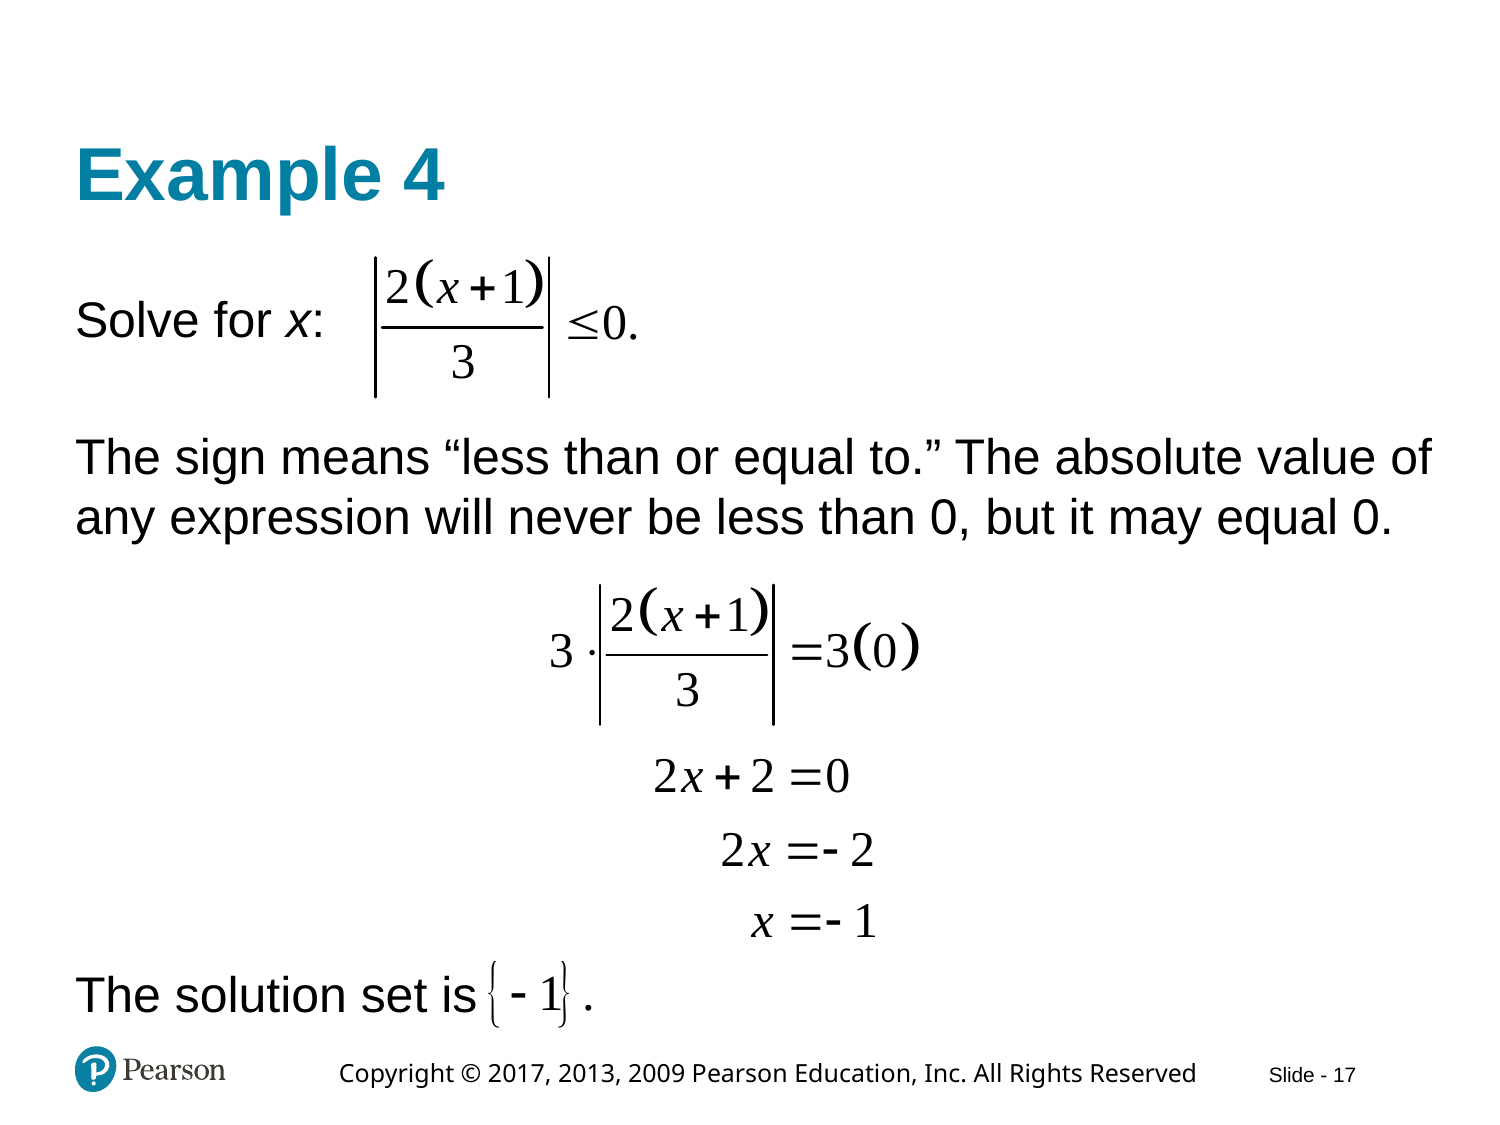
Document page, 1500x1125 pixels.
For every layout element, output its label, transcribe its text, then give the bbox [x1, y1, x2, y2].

chart [746, 898, 878, 944]
chart [370, 253, 640, 402]
list The sign means “less than or equal to.” The absolute value of any expression will never be less than 0, but it may equal 0. [75, 425, 1438, 554]
list The solution set is [75, 962, 488, 1038]
chart [717, 828, 878, 873]
chart [487, 961, 595, 1034]
chart [547, 580, 919, 729]
list Solve for x: [75, 287, 338, 350]
title Example 4 [75, 35, 1425, 216]
chart [650, 753, 852, 798]
